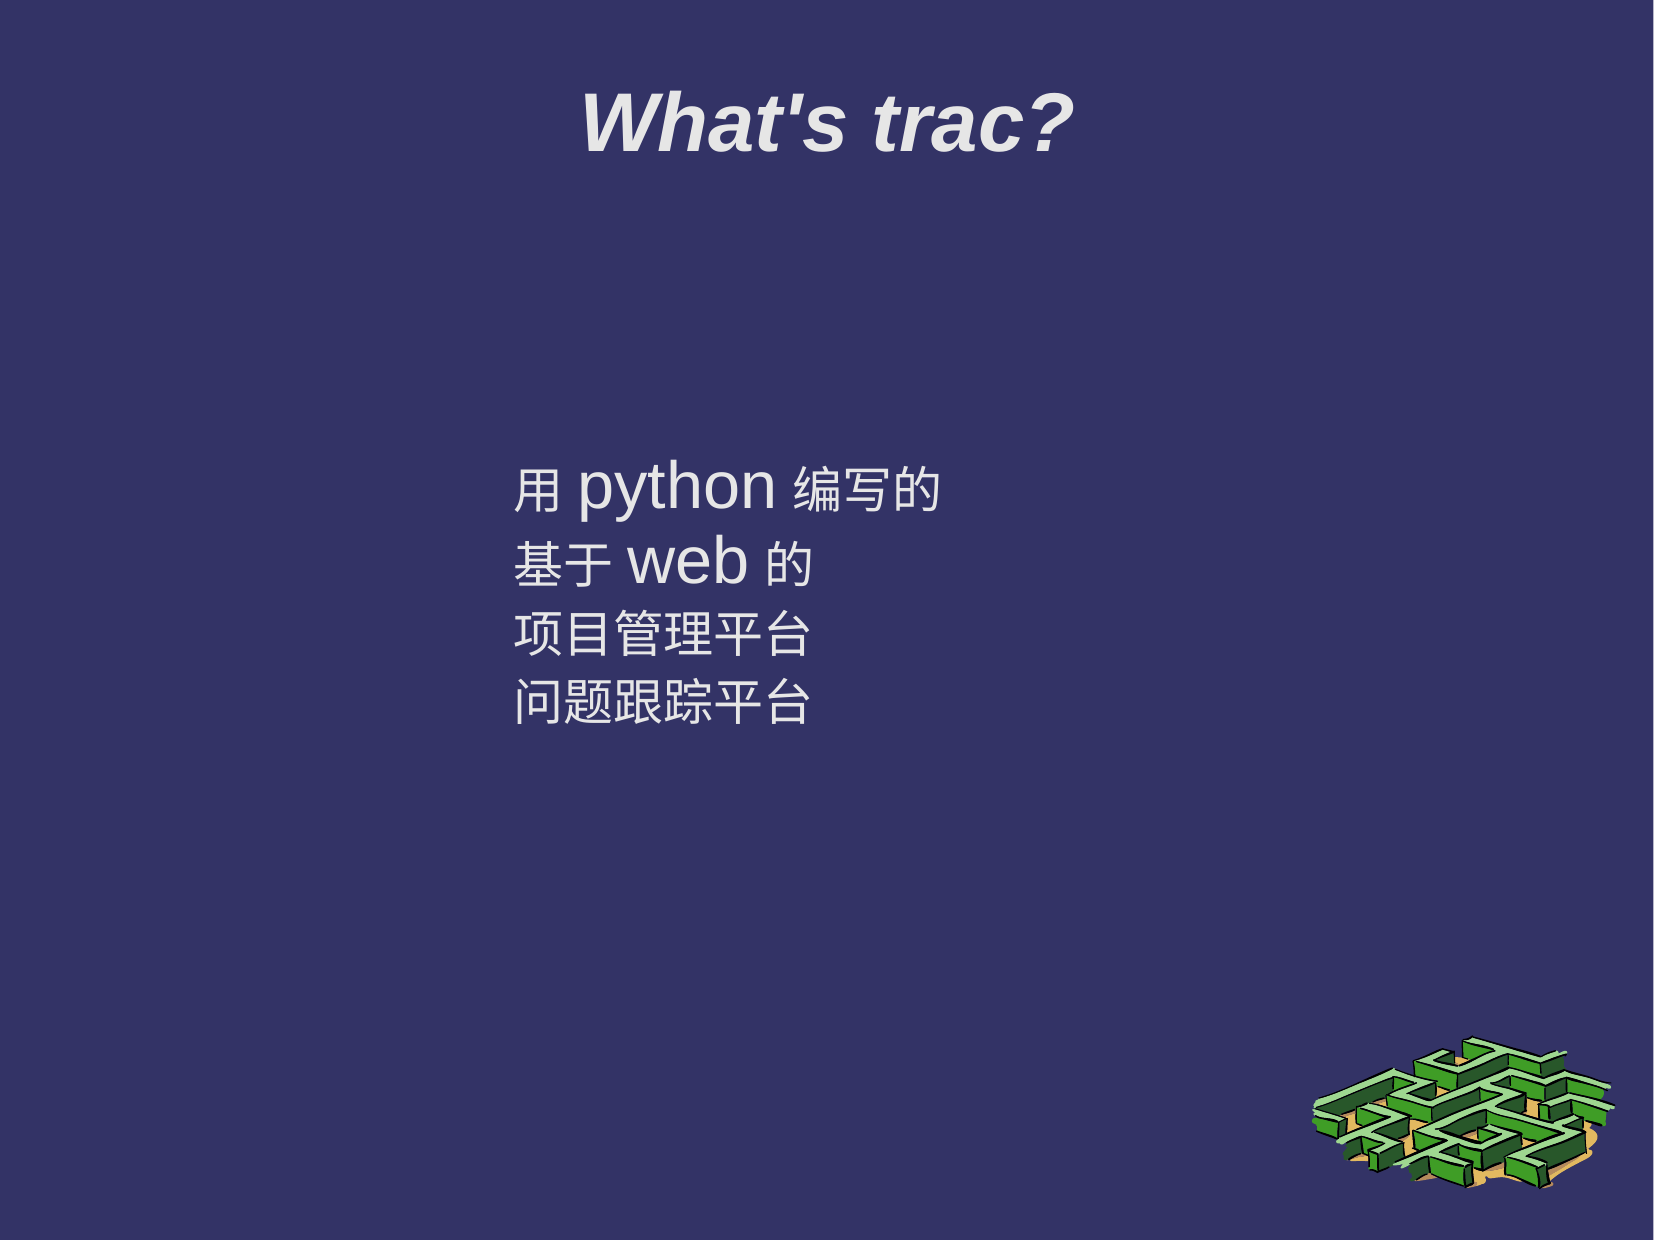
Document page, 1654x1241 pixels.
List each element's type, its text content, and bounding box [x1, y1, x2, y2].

list 用python编写的 基于web的 项目管理平台 问题跟踪平台 [501, 448, 1540, 975]
title What's trac? [121, 19, 1534, 227]
